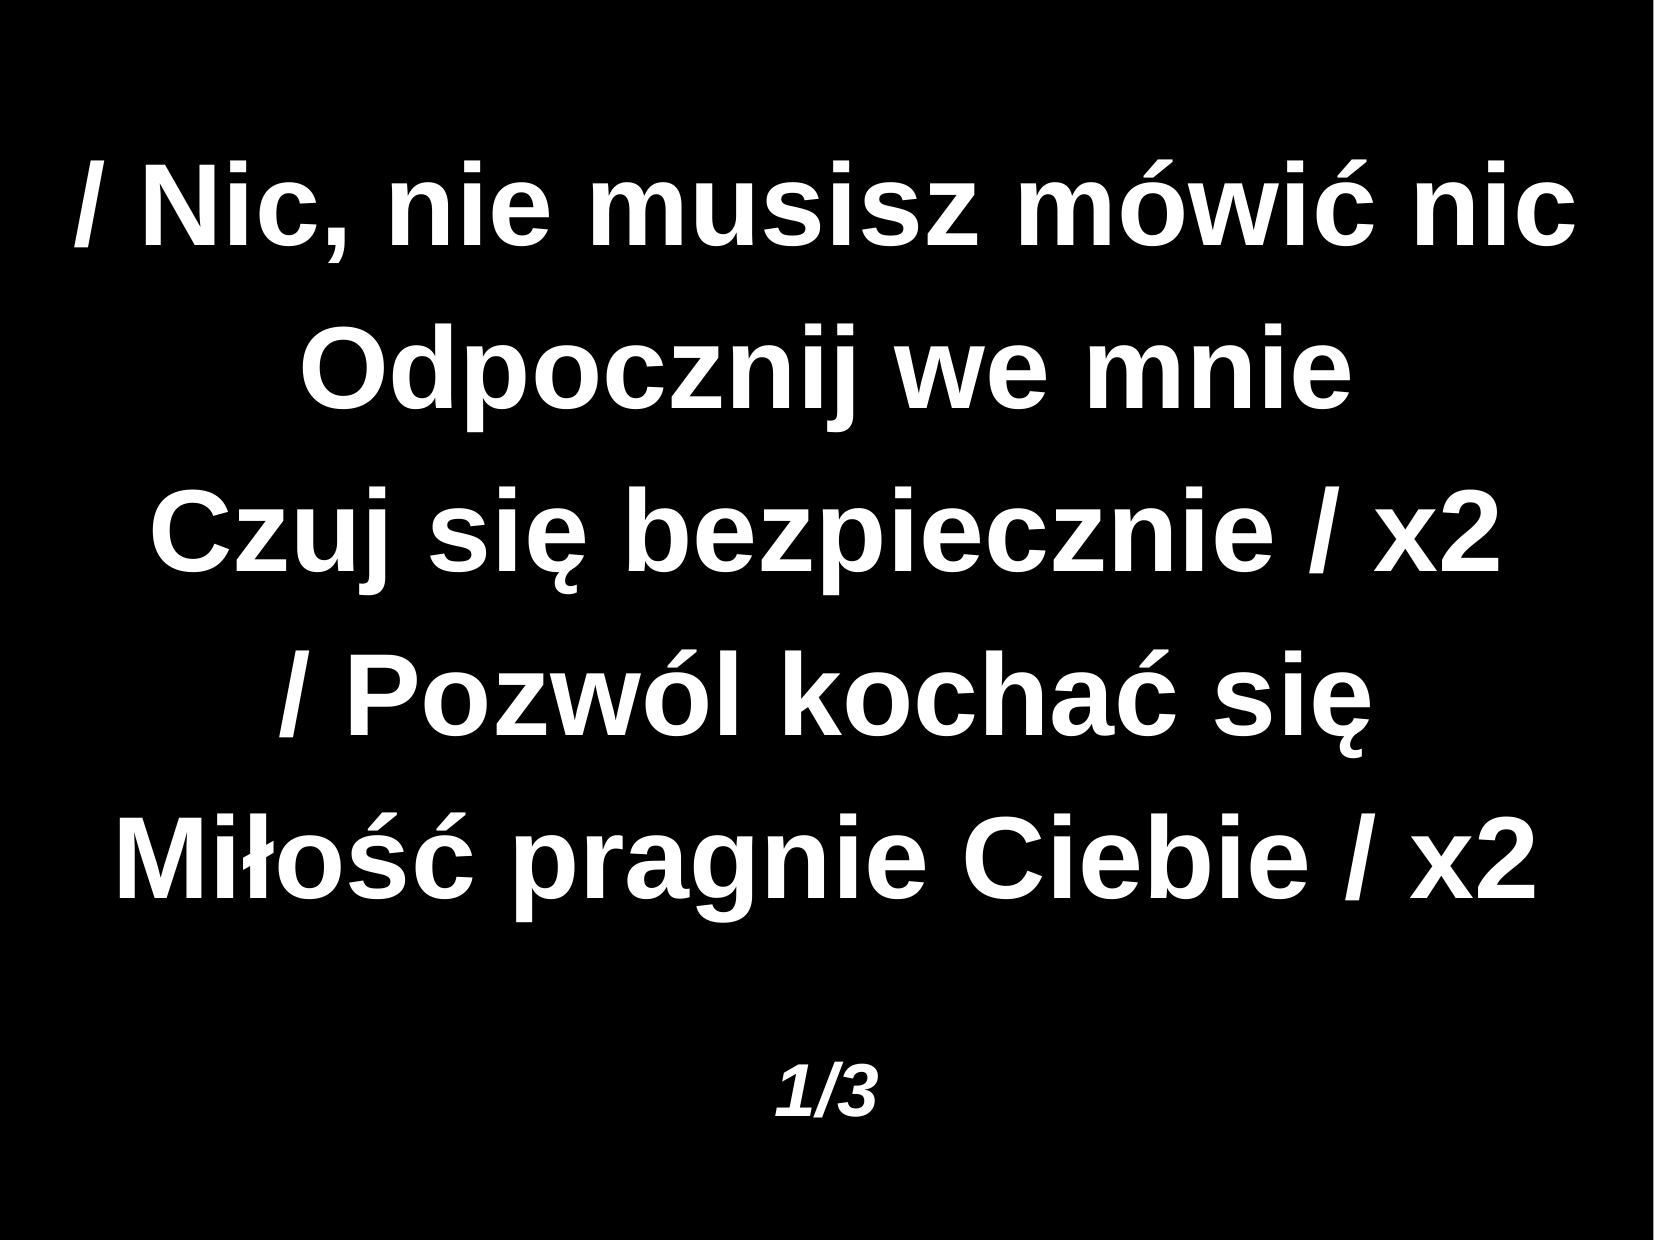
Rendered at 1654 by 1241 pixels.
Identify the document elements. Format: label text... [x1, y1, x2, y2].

subtitle / Nic, nie musisz mówić nic Odpocznij we mnie Czuj się bezpiecznie / x2 / Pozwól kochać się Miłość pragnie Ciebie / x2 1/3 [0, 0, 1654, 1241]
